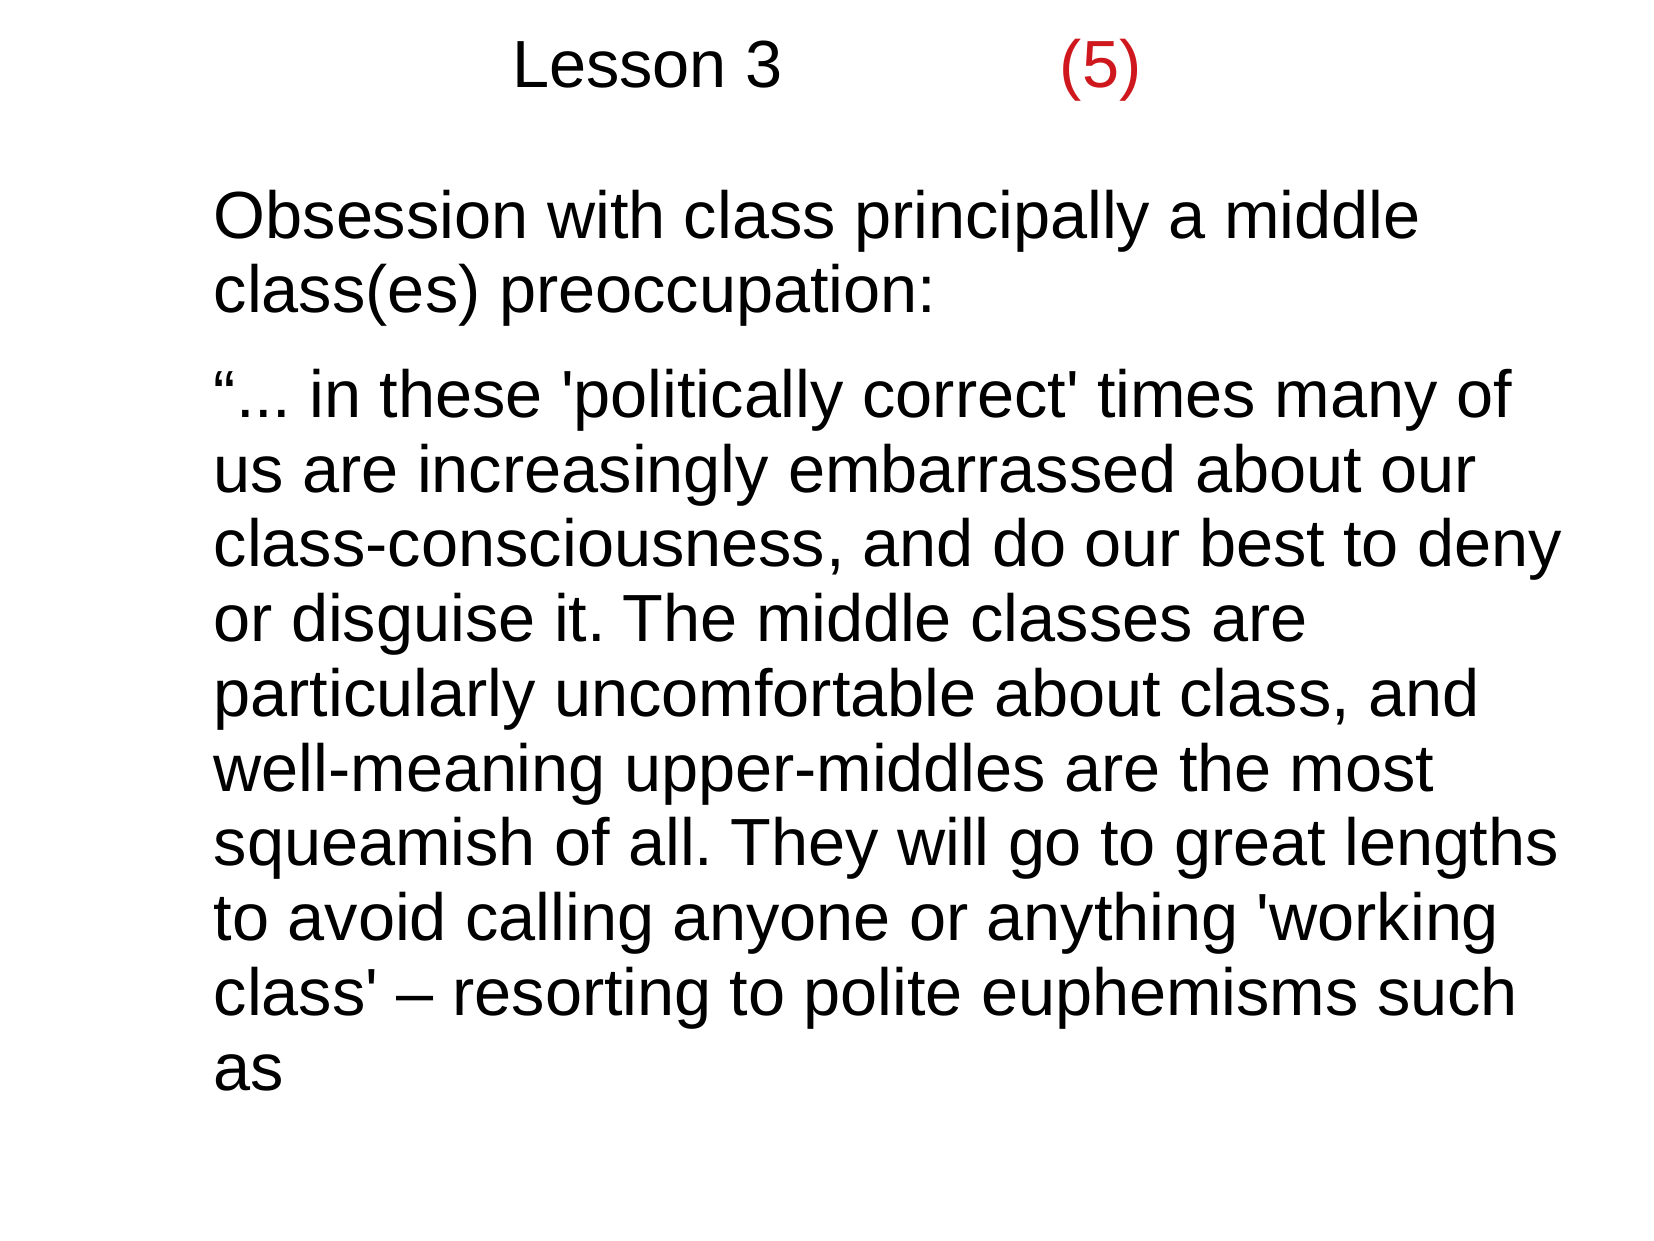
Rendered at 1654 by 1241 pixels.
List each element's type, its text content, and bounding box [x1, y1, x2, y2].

list Obsession with class principally a middle class(es) preoccupation: “... in these 'politically correct' times many of us are increasingly embarrassed about our class-consciousness, and do our best to deny or disguise it. The middle classes are particularly uncomfortable about class, and well-meaning upper-middles are the most squeamish of all. They will go to great lengths to avoid calling anyone or anything 'working class' – resorting to polite euphemisms such as [142, 177, 1571, 1147]
title Lesson 3 (5) [82, 26, 1571, 104]
